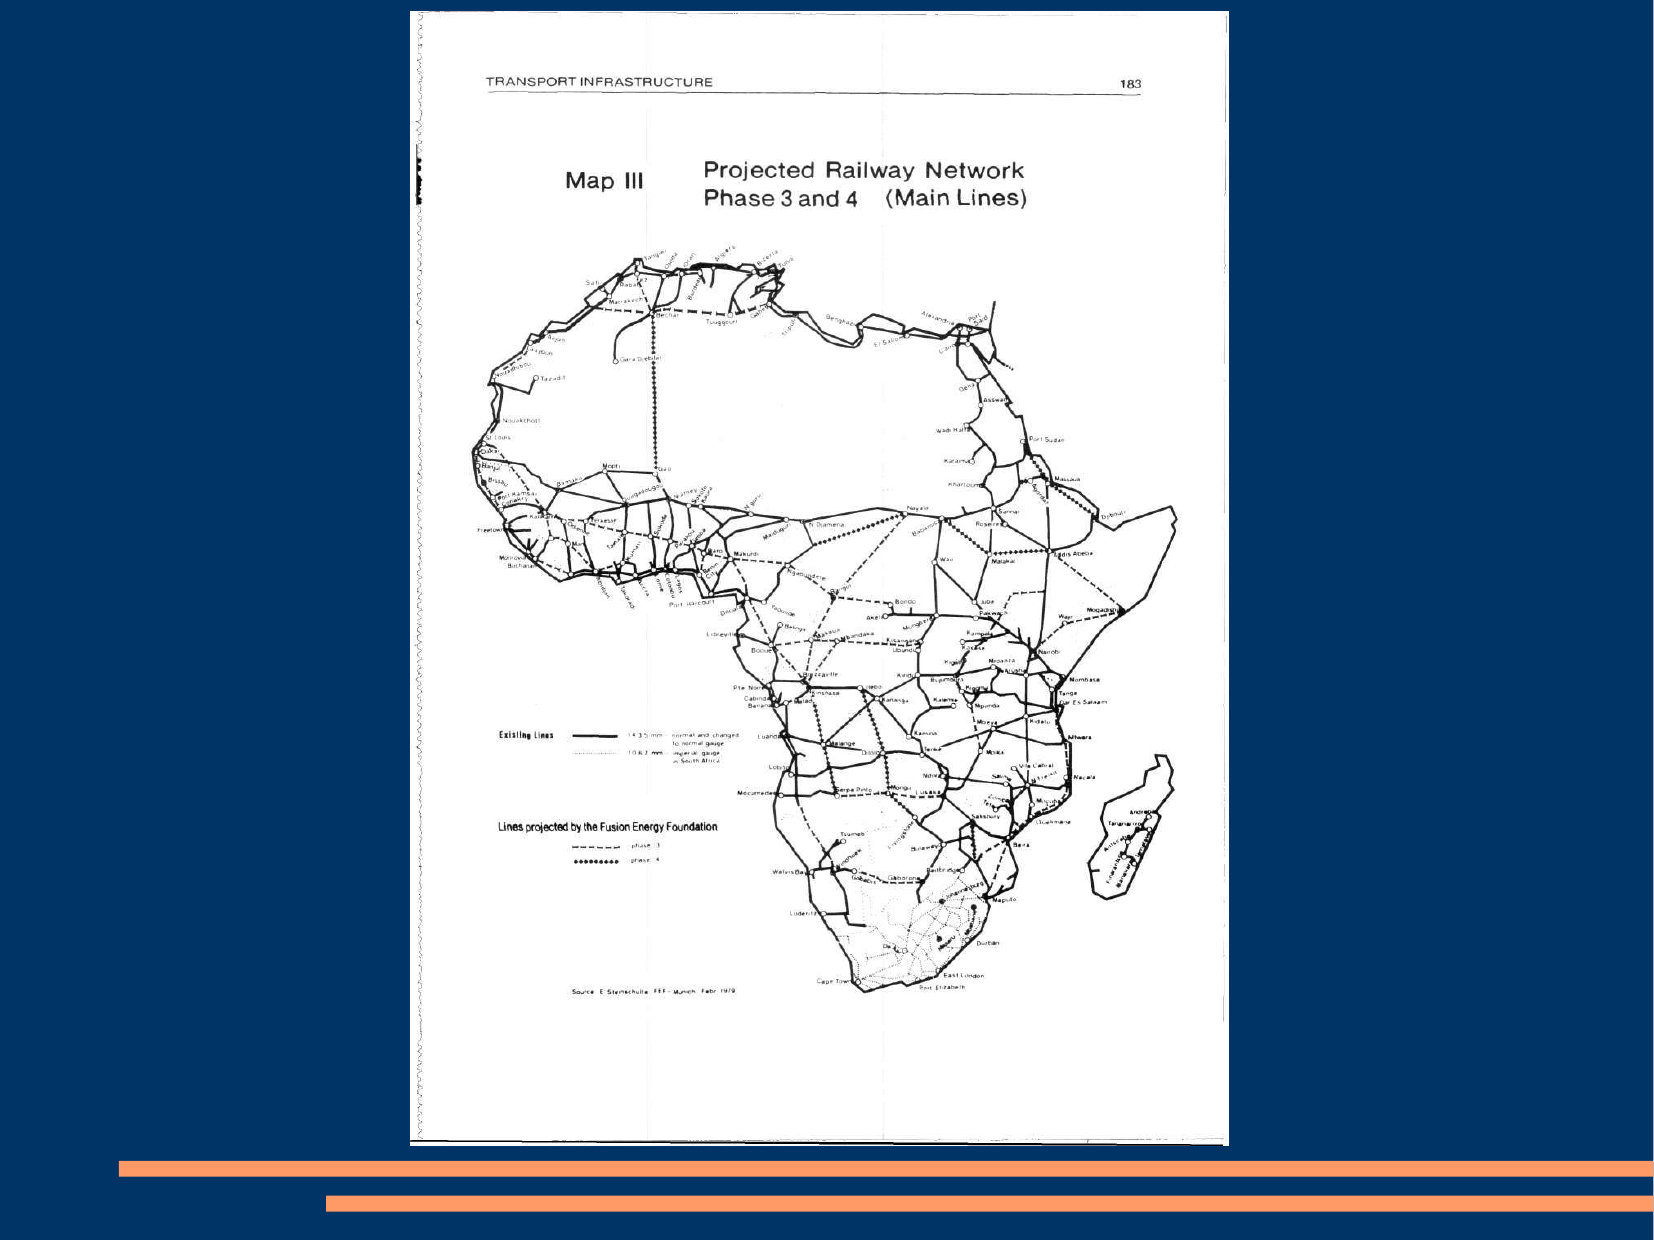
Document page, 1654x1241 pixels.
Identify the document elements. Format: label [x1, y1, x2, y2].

picture [410, 11, 1229, 1146]
